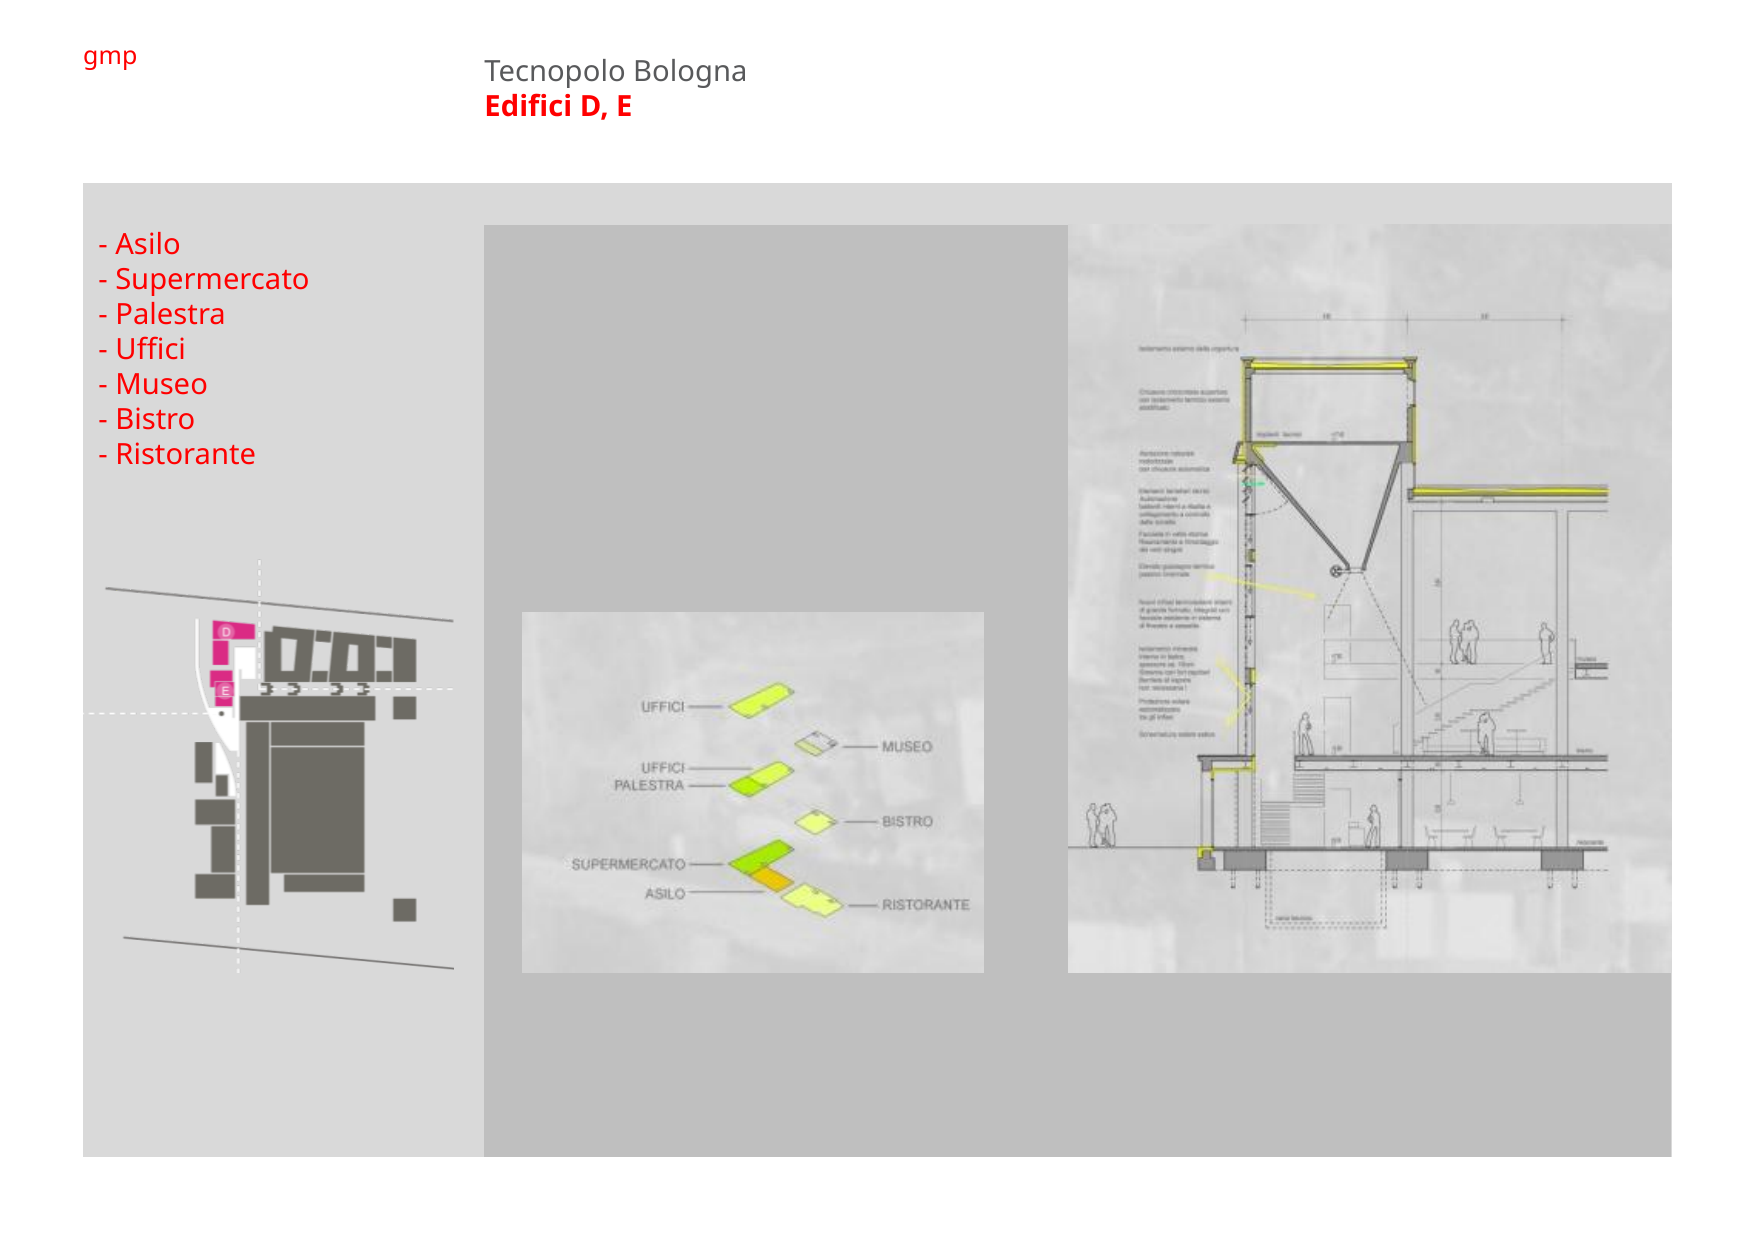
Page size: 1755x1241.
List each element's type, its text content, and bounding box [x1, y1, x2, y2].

picture [83, 442, 454, 973]
list Edifici D, E [484, 98, 1625, 150]
picture [1068, 225, 1672, 973]
text_box [484, 225, 1671, 1157]
picture [522, 612, 984, 973]
text_box - Asilo - Supermercato - Palestra - Uffici - Museo - Bistro - Ristorante [83, 183, 1672, 1157]
